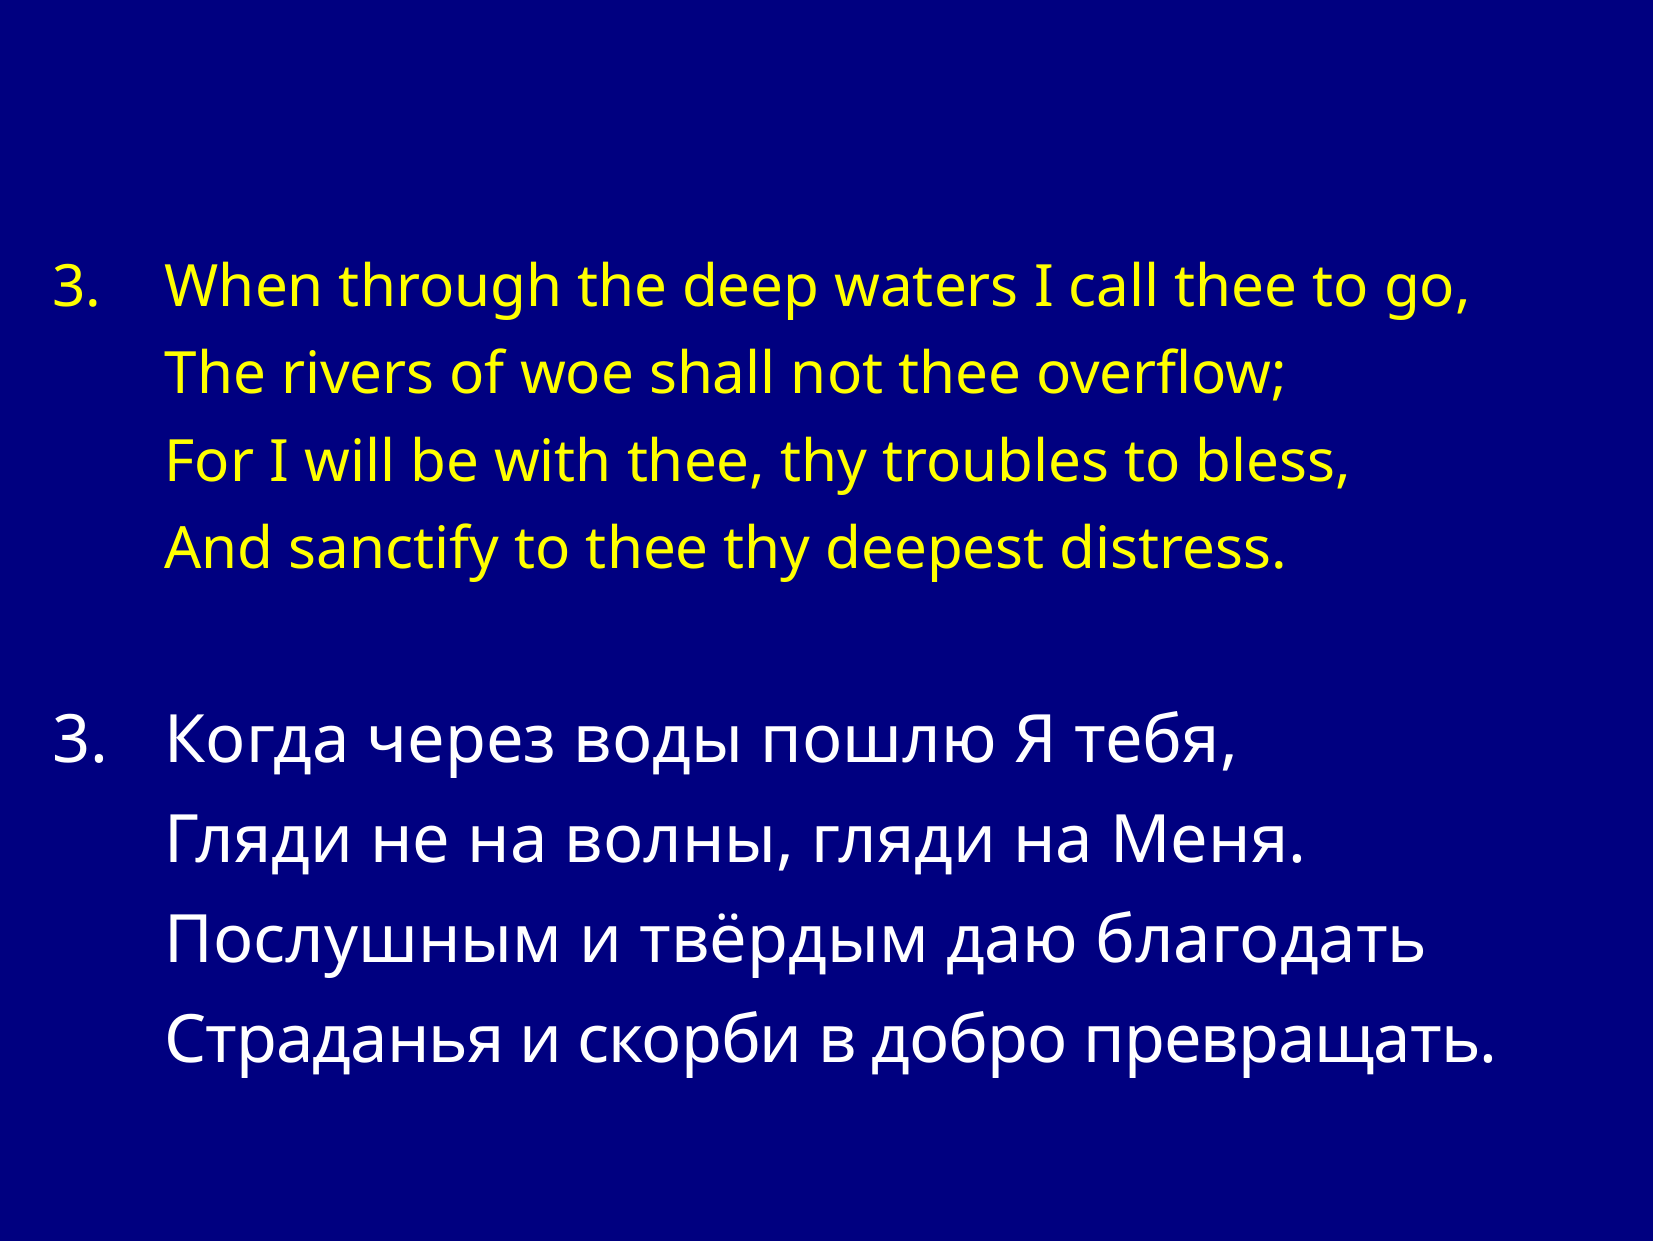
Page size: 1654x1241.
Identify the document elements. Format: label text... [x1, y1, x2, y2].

text_box 3. Когда через воды пошлю Я тебя, Гляди не на волны, гляди на Меня. Послушным и твёрдым даю благодать Страданья и скорби в добро превращать. [37, 675, 1651, 1163]
text_box 3. When through the deep waters I call thee to go, The rivers of woe shall not thee overflow; For I will be with thee, thy troubles to bless, And sanctify to thee thy deepest distress. [37, 150, 1651, 638]
